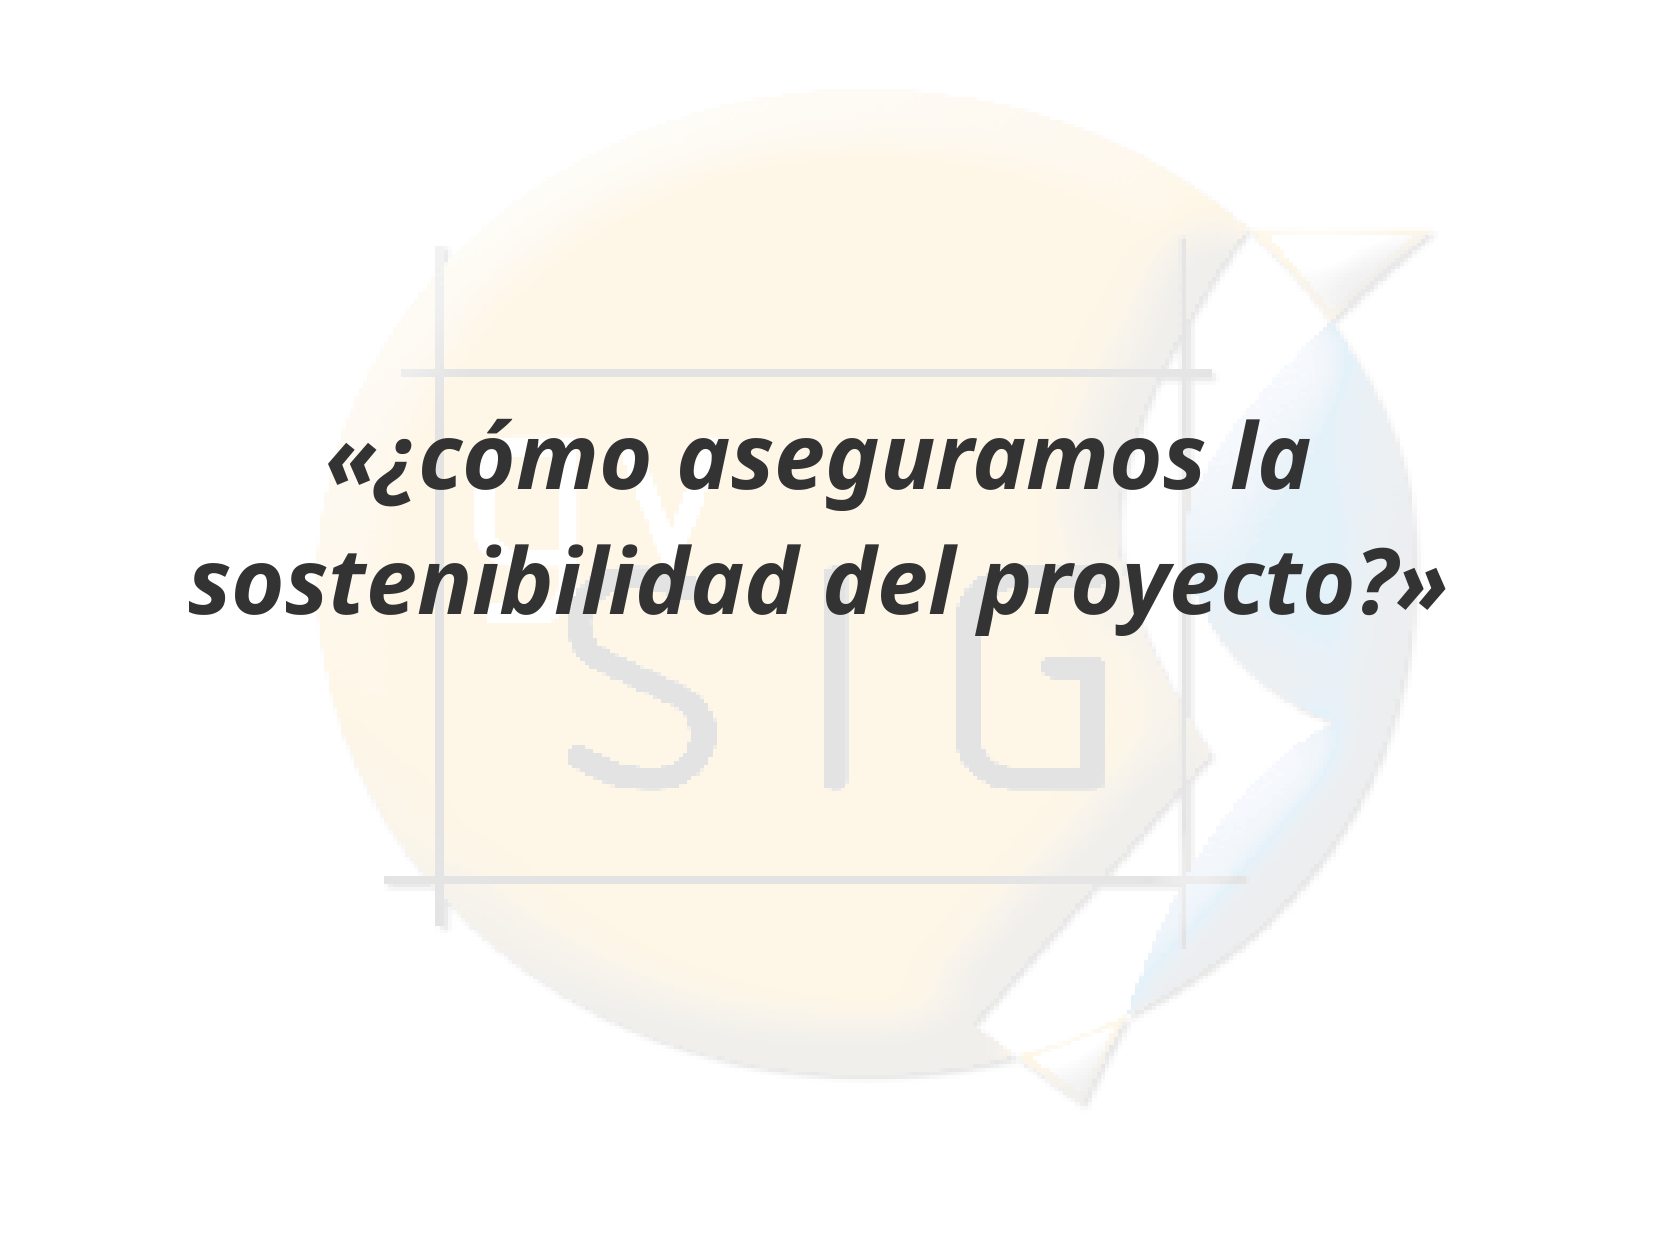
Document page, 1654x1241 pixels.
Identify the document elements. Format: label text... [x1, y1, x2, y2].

text_box «¿cómo aseguramos la sostenibilidad del proyecto?» [59, 147, 1580, 886]
